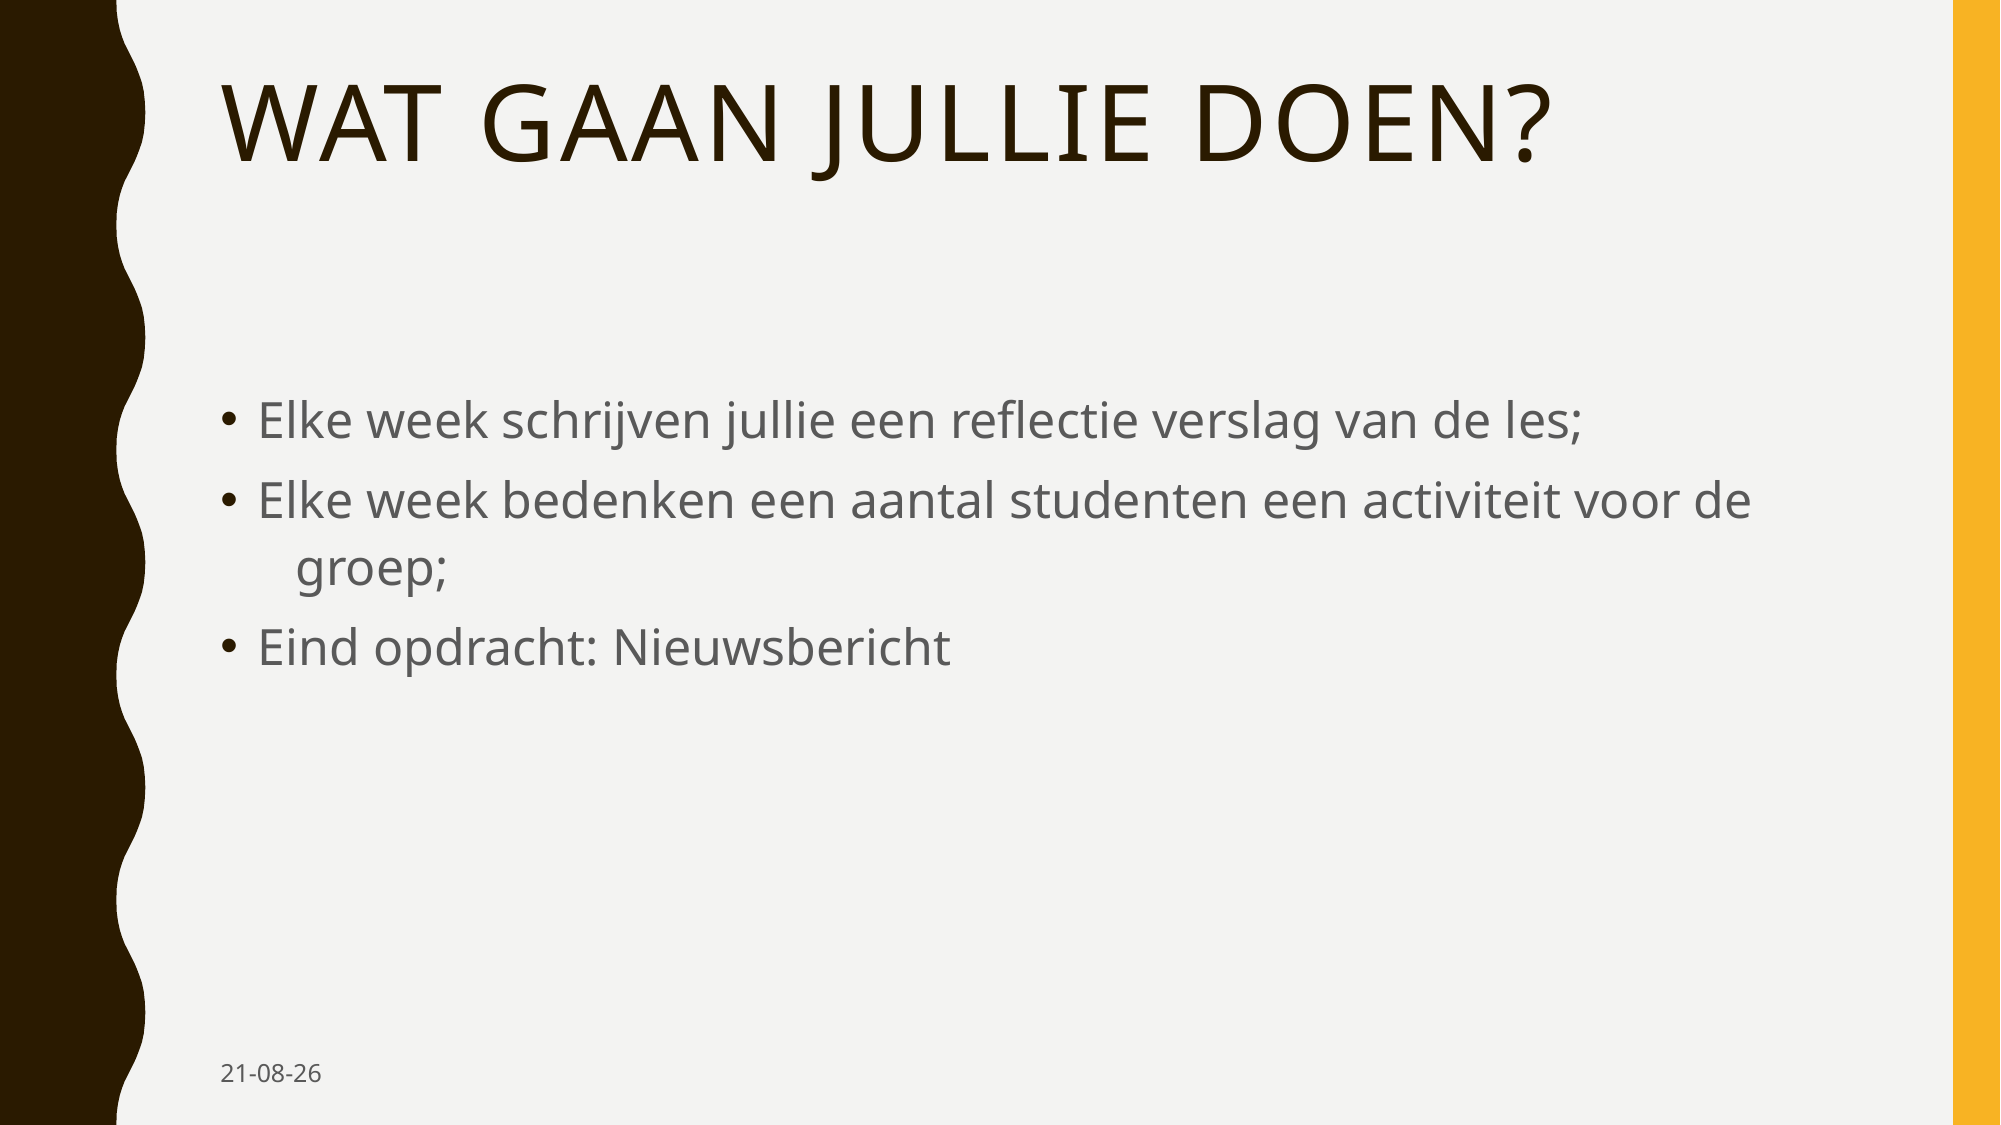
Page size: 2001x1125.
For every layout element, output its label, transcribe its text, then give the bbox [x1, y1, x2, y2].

title Wat gaan jullie doen? [205, 62, 1876, 308]
list Elke week schrijven jullie een reflectie verslag van de les; Elke week bedenken een aantal studenten een activiteit voor de groep; Eind opdracht: Nieuwsbericht [205, 375, 1876, 965]
text_box 19-4-2021 [205, 1045, 588, 1104]
